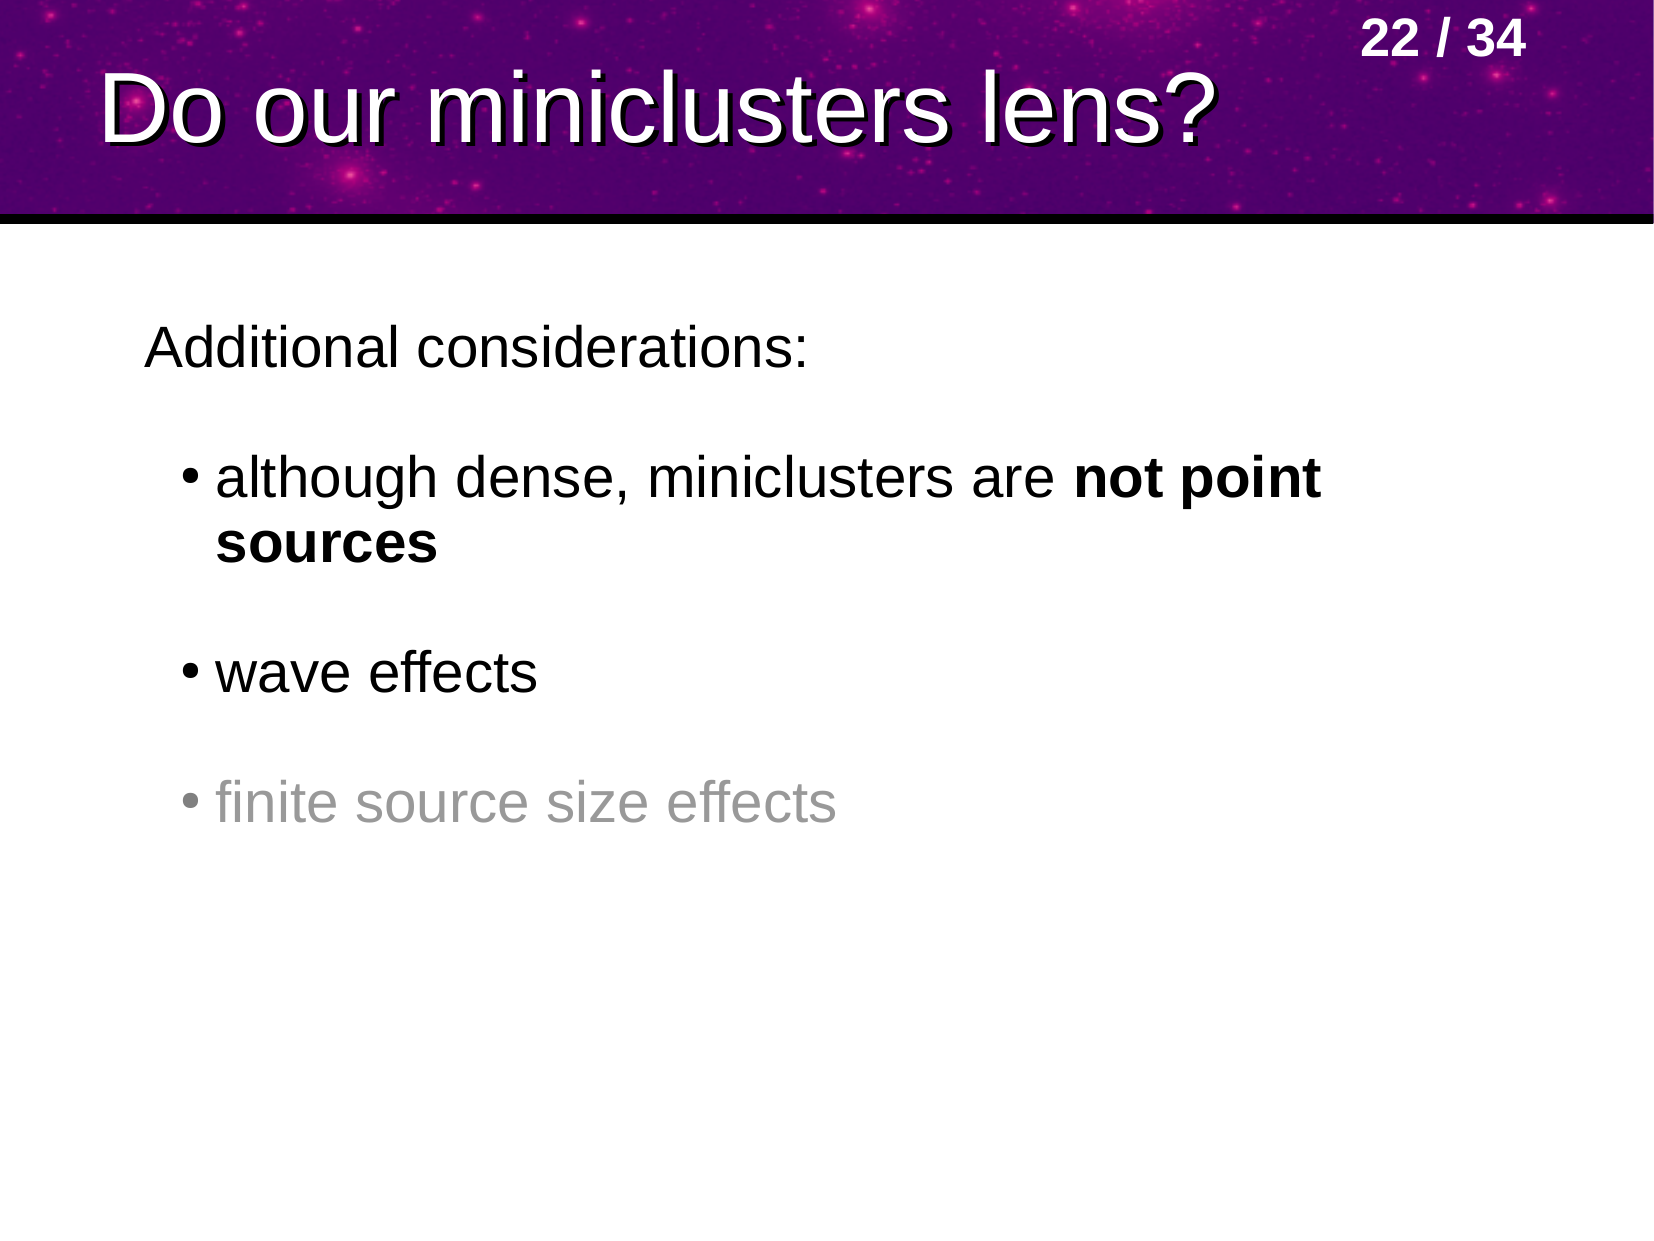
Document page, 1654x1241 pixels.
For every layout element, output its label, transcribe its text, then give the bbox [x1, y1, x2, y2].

text_box <number> / 34 [1345, 0, 1654, 77]
text_box Do our miniclusters lens? [82, 44, 1654, 283]
picture [0, 0, 1345, 214]
text_box Additional considerations: although dense, miniclusters are not point sources wave effects finite source size effects [129, 307, 1571, 909]
